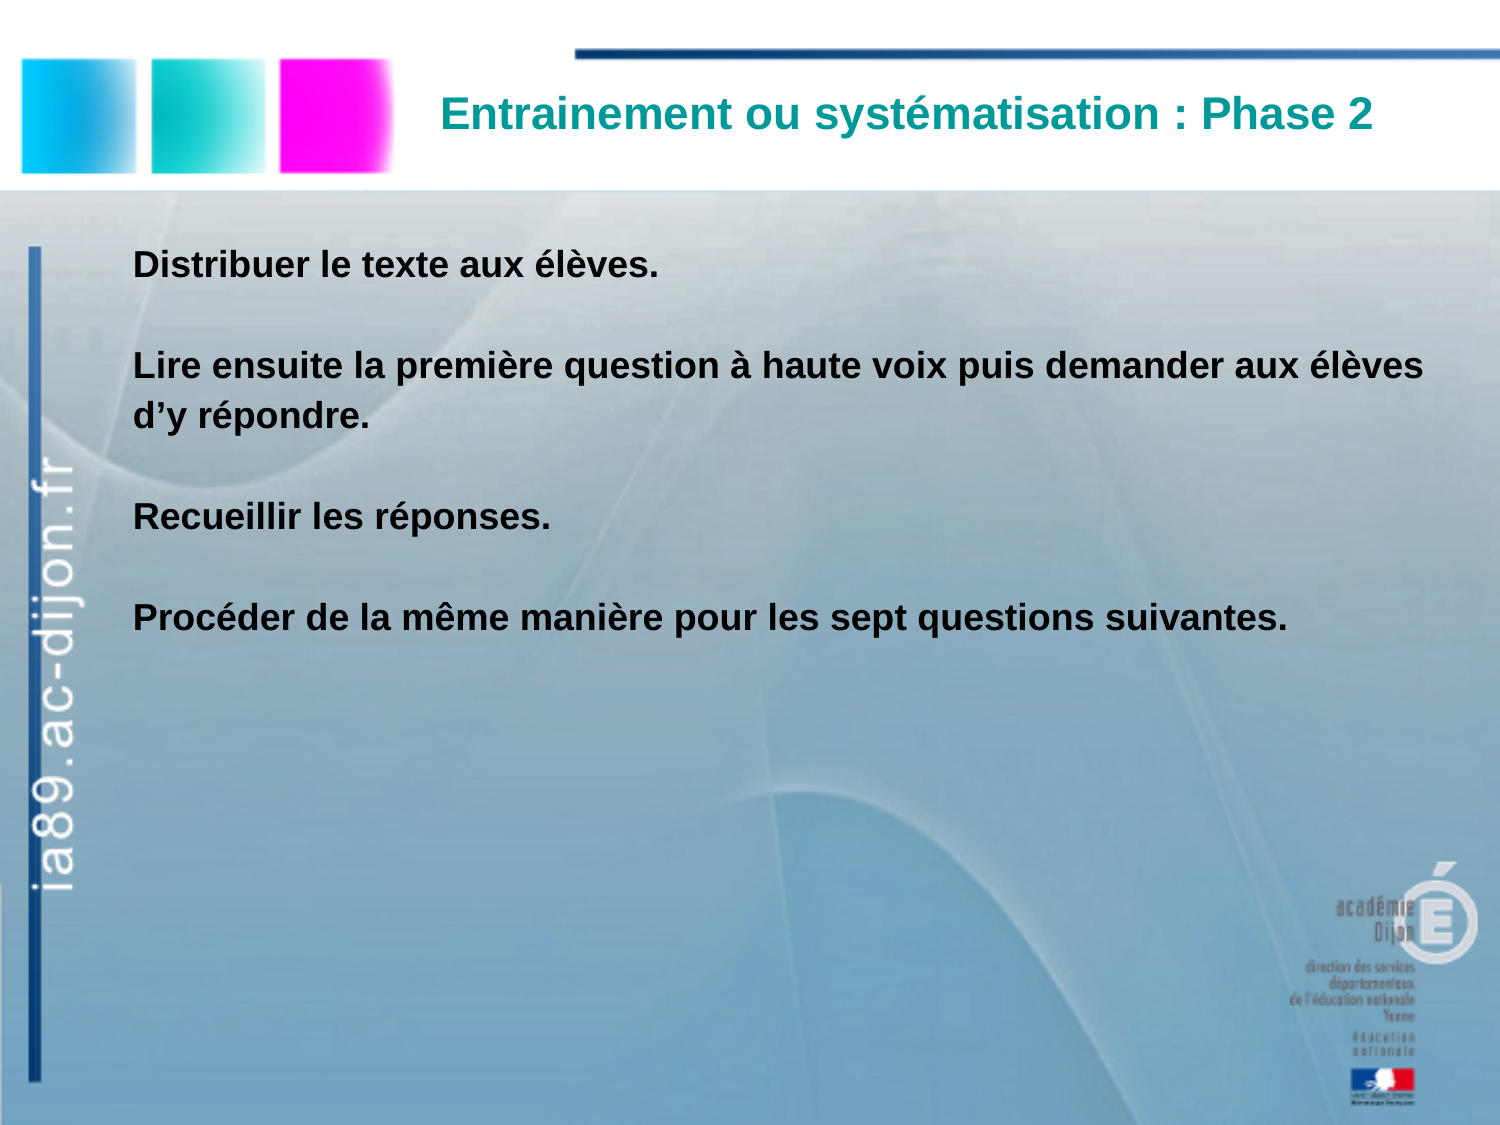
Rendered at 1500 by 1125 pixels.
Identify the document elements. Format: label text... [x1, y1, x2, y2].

picture [0, 0, 1500, 1125]
list Distribuer le texte aux élèves. Lire ensuite la première question à haute voix puis demander aux élèves d’y répondre. Recueillir les réponses. Procéder de la même manière pour les sept questions suivantes. [118, 236, 1465, 1087]
title Entrainement ou systématisation : Phase 2 [425, 42, 1459, 185]
